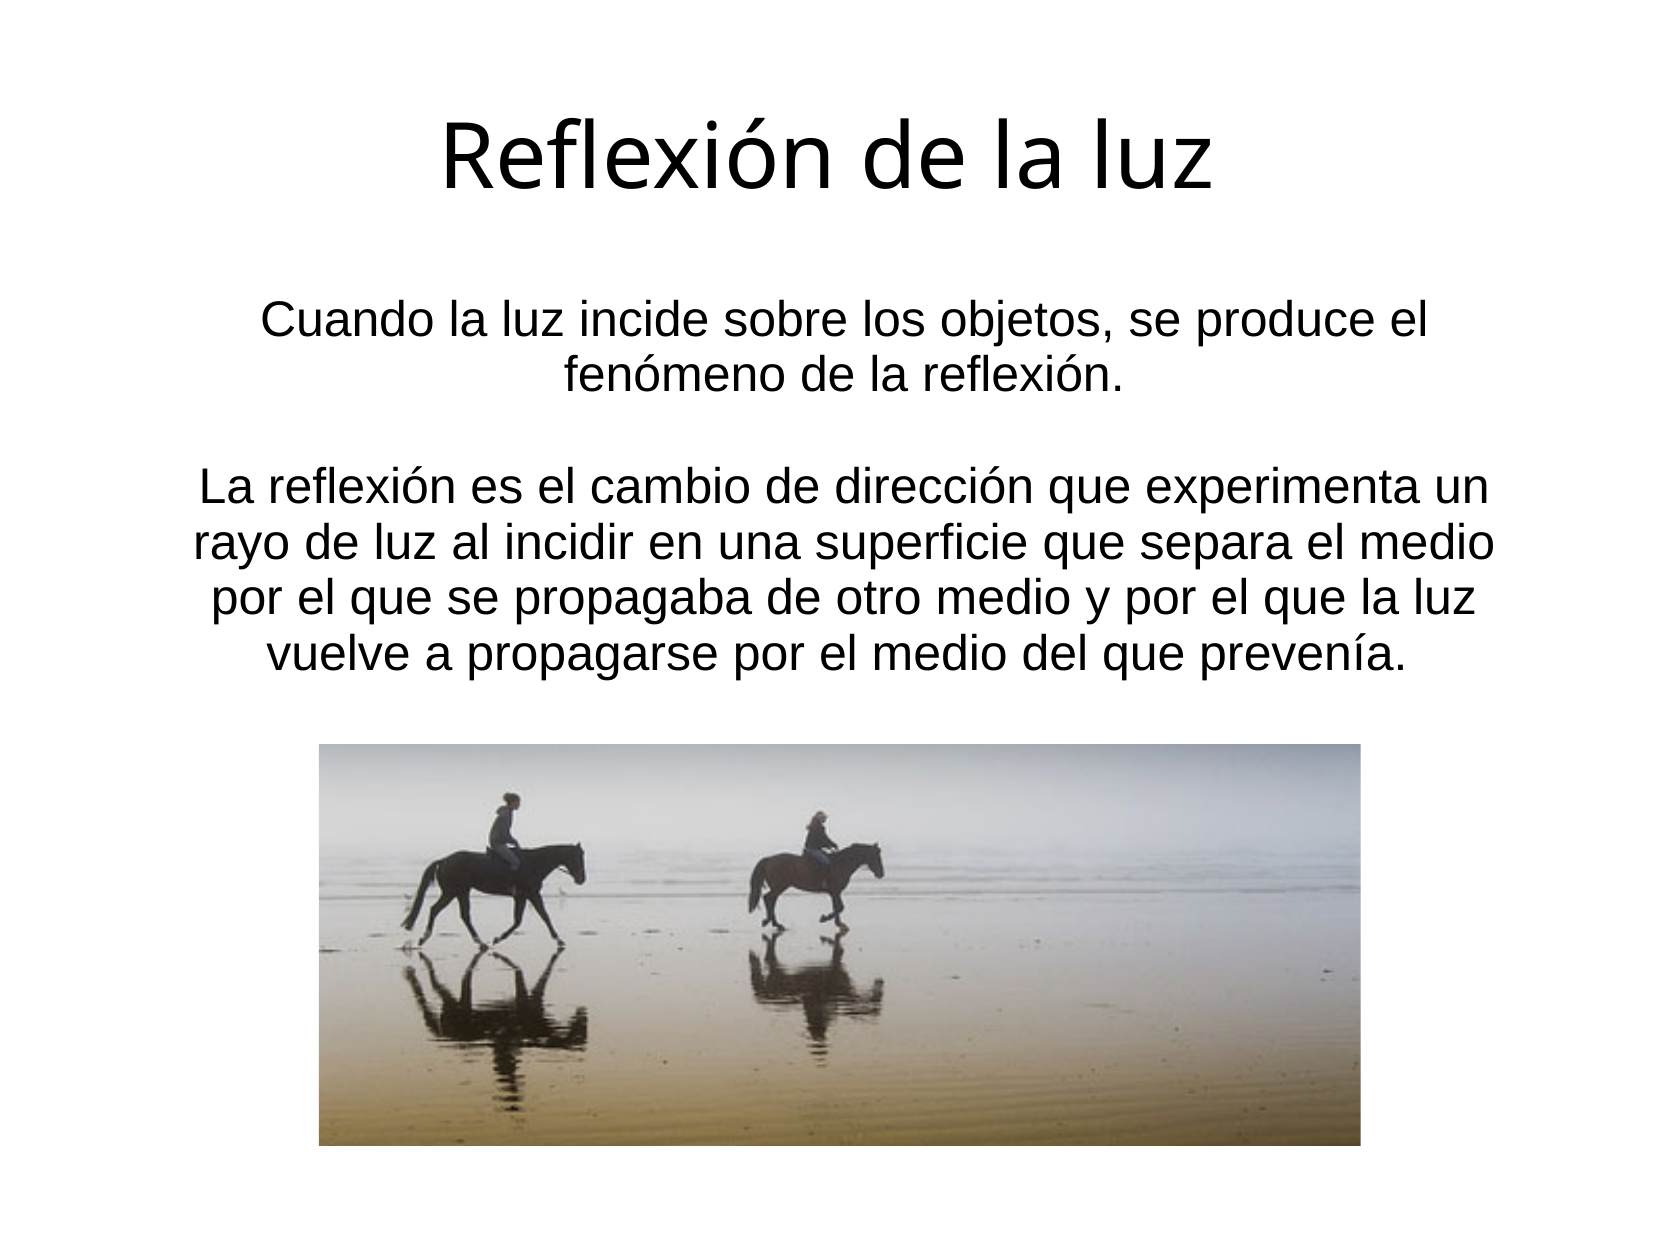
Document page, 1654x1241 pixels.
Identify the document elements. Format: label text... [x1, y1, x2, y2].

title Reflexión de la luz [82, 49, 1571, 257]
text_box Cuando la luz incide sobre los objetos, se produce el fenómeno de la reflexión. La reflexión es el cambio de dirección que experimenta un rayo de luz al incidir en una superficie que separa el medio por el que se propagaba de otro medio y por el que la luz vuelve a propagarse por el medio del que prevenía. [141, 283, 1548, 689]
picture [318, 744, 1361, 1146]
